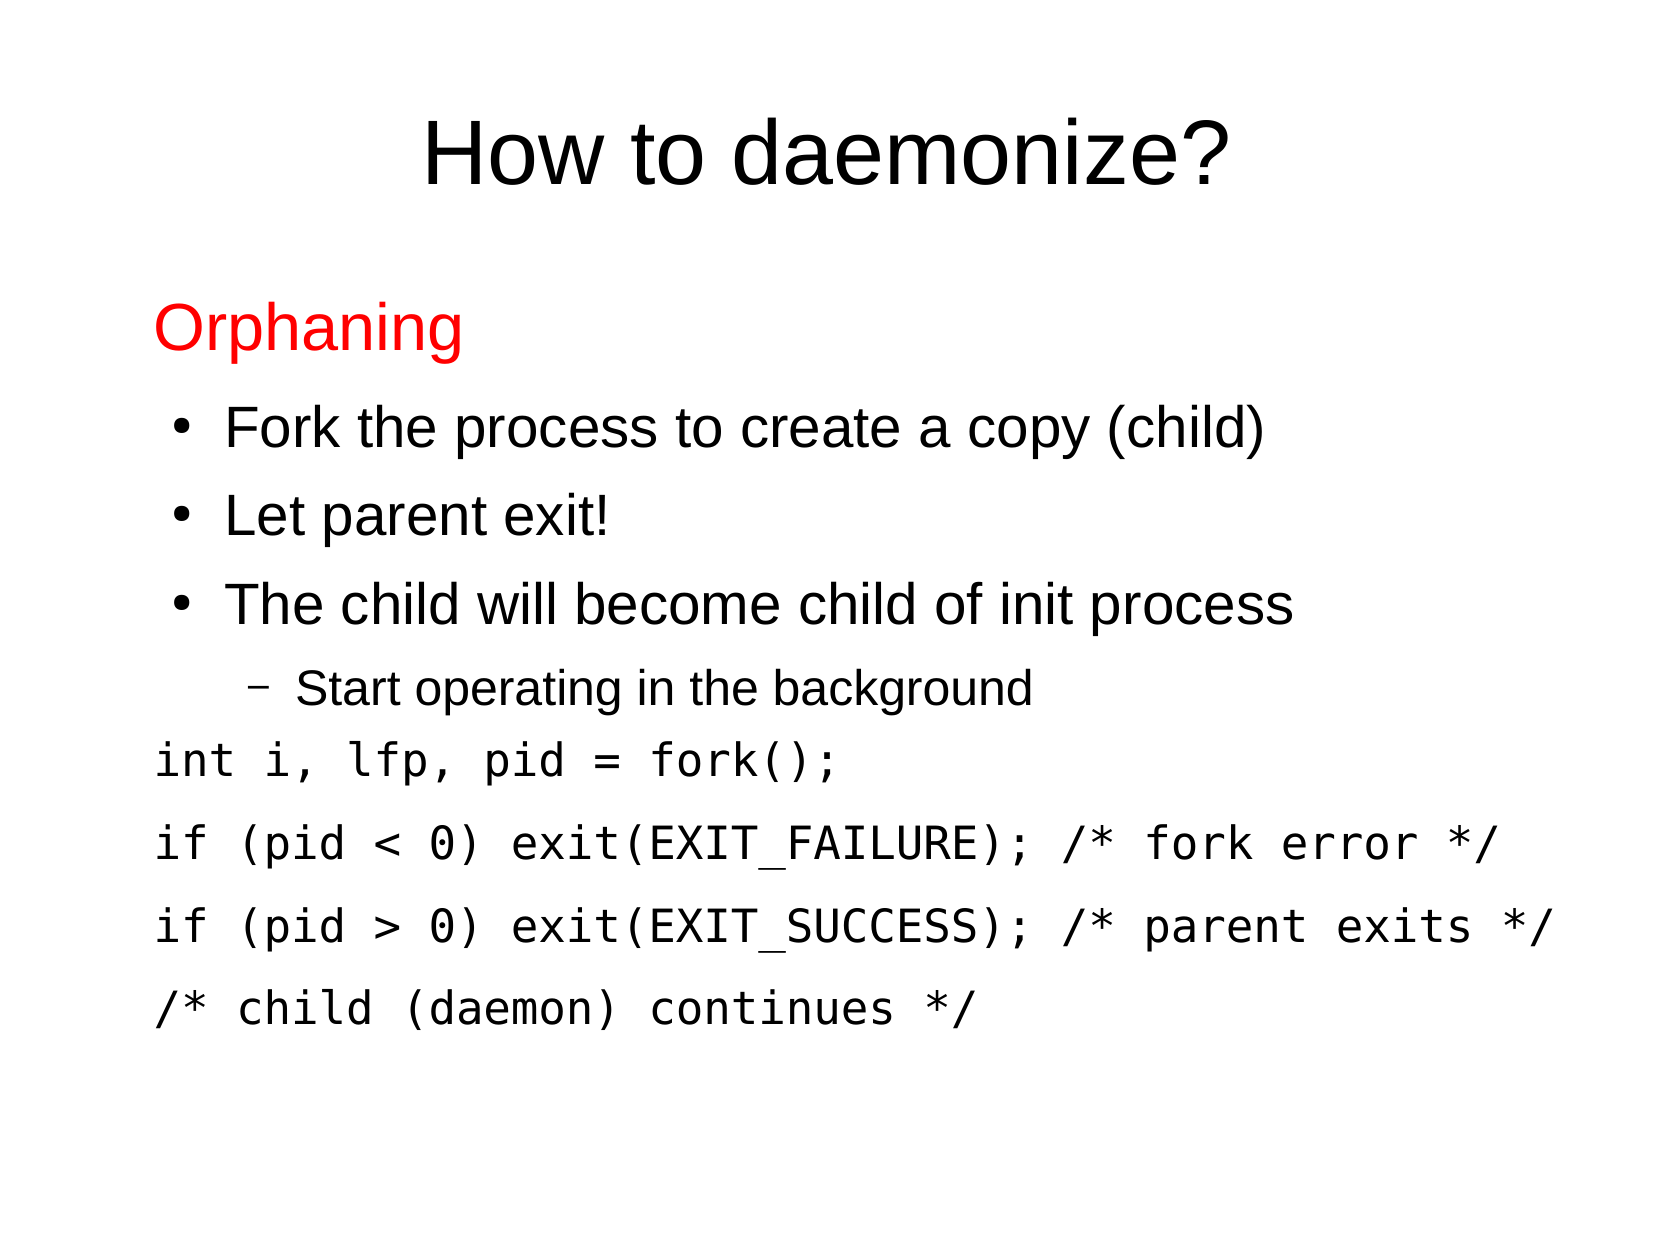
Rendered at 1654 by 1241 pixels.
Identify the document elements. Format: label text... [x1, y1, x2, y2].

title How to daemonize? [82, 49, 1571, 257]
list Orphaning Fork the process to create a copy (child) Let parent exit! The child will become child of init process Start operating in the background int i, lfp, pid = fork(); if (pid < 0) exit(EXIT_FAILURE); /* fork error */ if (pid > 0) exit(EXIT_SUCCESS); /* parent exits */ /* child (daemon) continues */ [82, 290, 1571, 1109]
